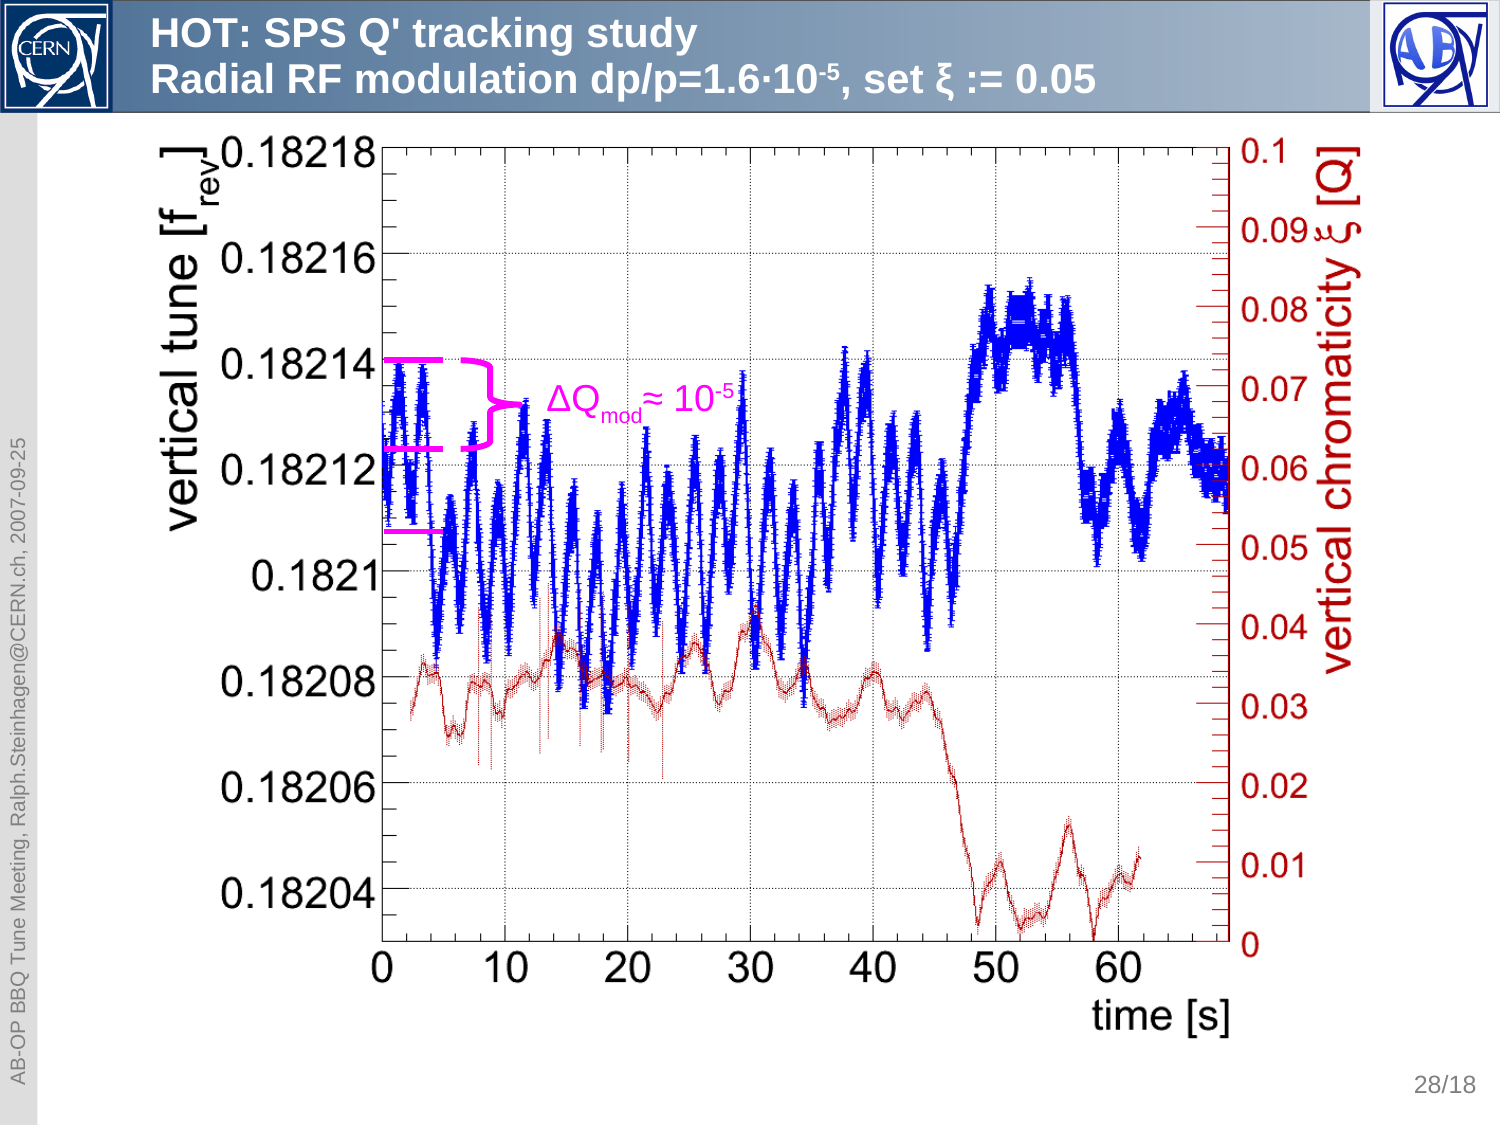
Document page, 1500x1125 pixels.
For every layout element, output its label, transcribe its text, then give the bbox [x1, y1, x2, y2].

picture [0, 0, 113, 113]
text_box ΔQmod≈ 10-5 [531, 369, 748, 436]
title HOT: SPS Q' tracking study Radial RF modulation dp/p=1.6∙10-5, set ξ := 0.05 [150, 0, 1201, 113]
picture [129, 129, 1394, 1052]
picture [1382, 1, 1489, 108]
